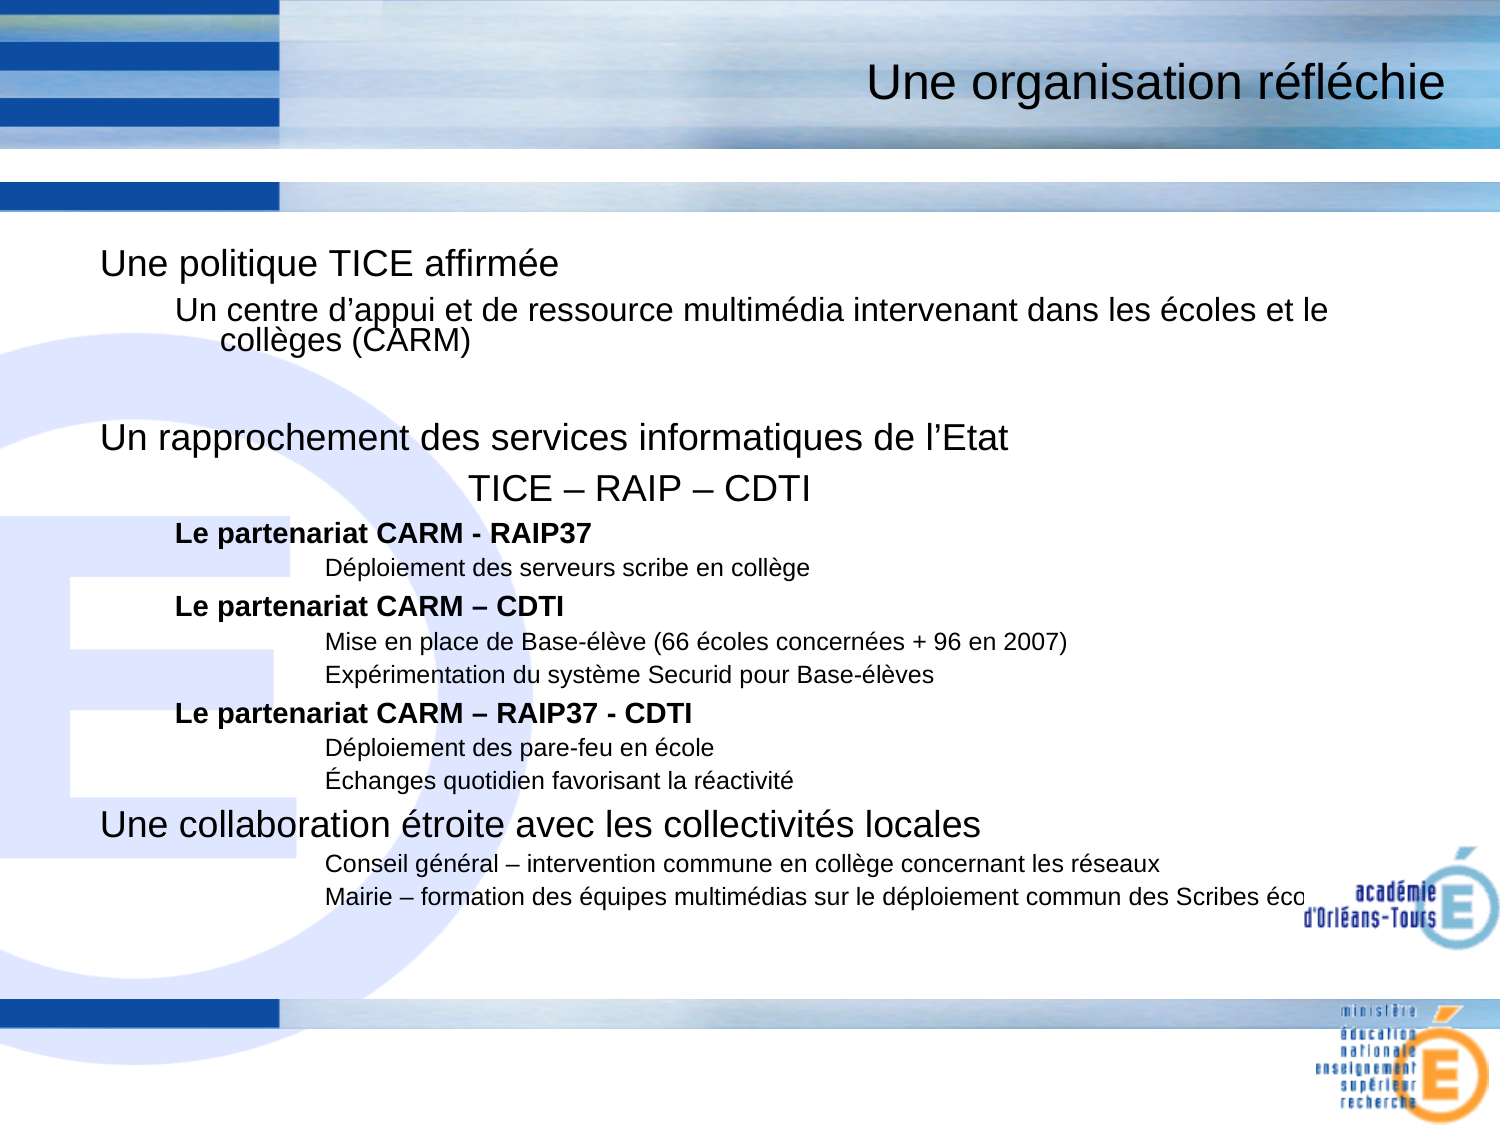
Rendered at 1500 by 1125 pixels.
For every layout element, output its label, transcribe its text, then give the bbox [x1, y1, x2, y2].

title Une organisation réfléchie [849, 42, 1463, 126]
picture [1304, 846, 1500, 992]
picture [0, 314, 1500, 1125]
picture [0, 182, 1500, 212]
list Une politique TICE affirmée Un centre d’appui et de ressource multimédia intervenant dans les écoles et le collèges (CARM) Un rapprochement des services informatiques de l’Etat TICE – RAIP – CDTI Le partenariat CARM - RAIP37 Déploiement des serveurs scribe en collège Le partenariat CARM – CDTI Mise en place de Base-élève (66 écoles concernées + 96 en 2007) Expérimentation du système Securid pour Base-élèves Le partenariat CARM – RAIP37 - CDTI Déploiement des pare-feu en école Échanges quotidien favorisant la réactivité Une collaboration étroite avec les collectivités locales Conseil général – intervention commune en collège concernant les réseaux Mairie – formation des équipes multimédias sur le déploiement commun des Scribes écoles [99, 249, 1380, 976]
picture [0, 0, 1500, 149]
